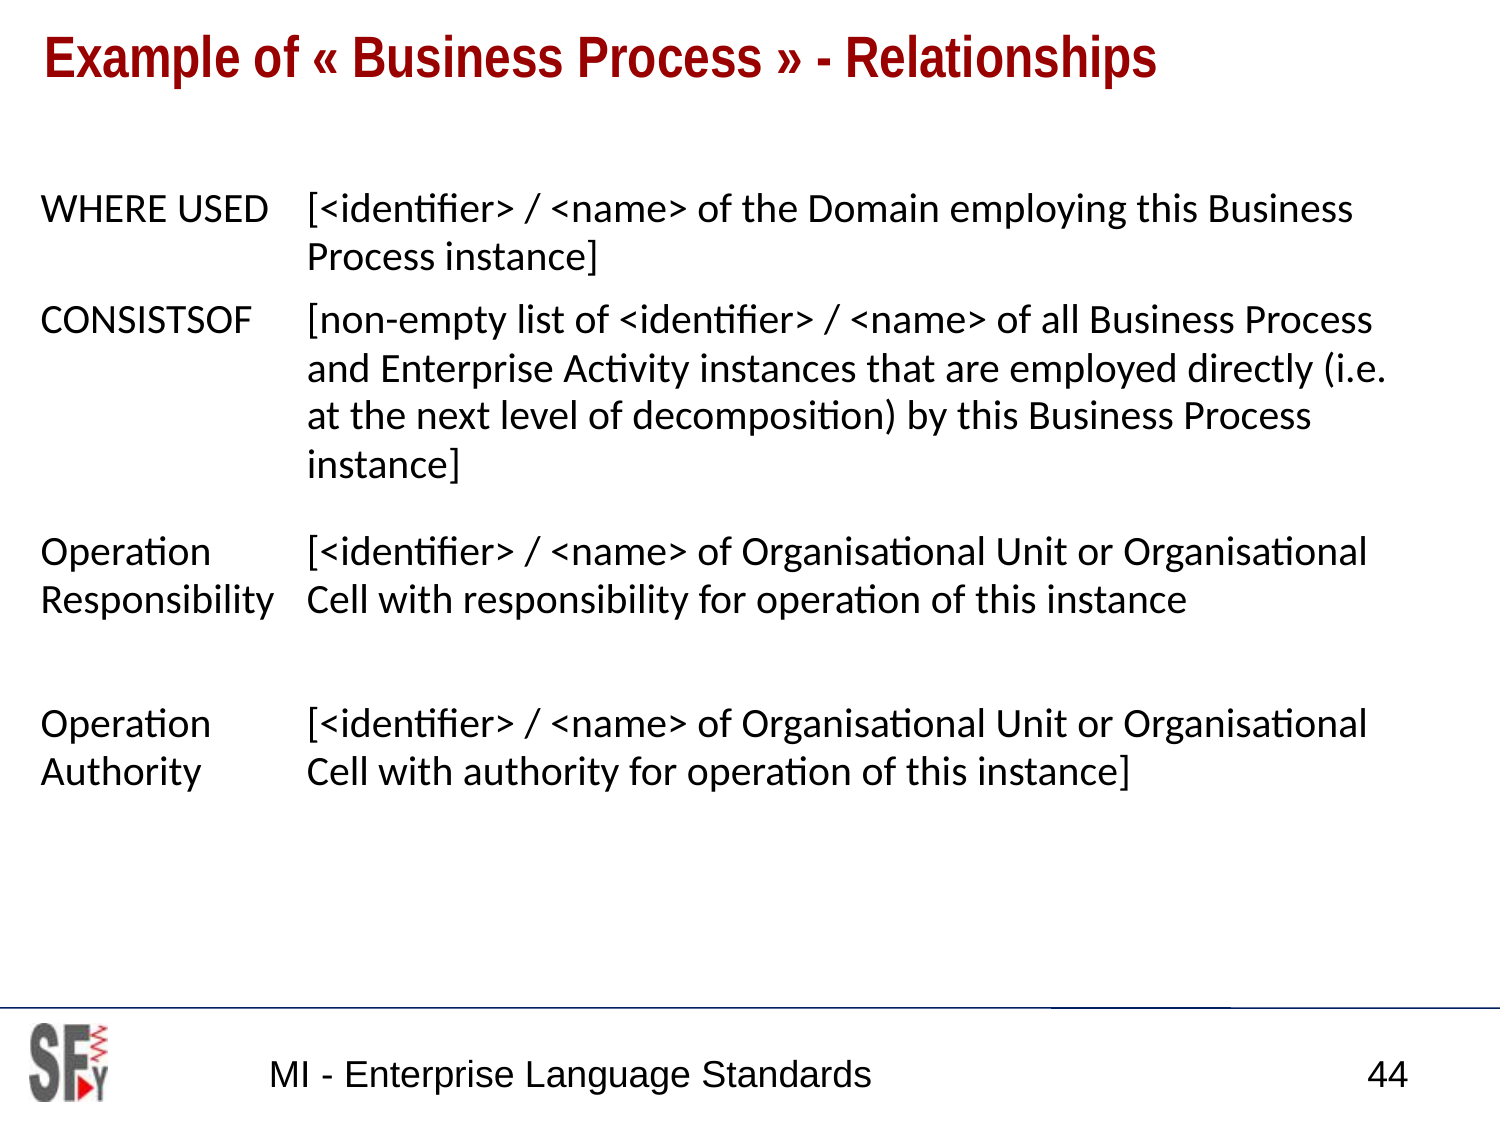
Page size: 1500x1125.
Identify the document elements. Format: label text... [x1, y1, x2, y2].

title Example of « Business Process » - Relationships [29, 12, 1471, 138]
table_cell Operation Responsibility [29, 528, 296, 700]
table_cell [<identifier> / <name> of Organisational Unit or Organisational Cell with authority for operation of this instance] [296, 700, 1415, 872]
slide_number <numéro> [1352, 1034, 1490, 1103]
table_cell CONSISTSOF [29, 297, 296, 528]
table_cell [<identifier> / <name> of Organisational Unit or Organisational Cell with responsibility for operation of this instance [296, 528, 1415, 700]
picture [29, 1023, 108, 1102]
table_cell [non-empty list of <identifier> / <name> of all Business Process and Enterprise Activity instances that are employed directly (i.e. at the next level of decomposition) by this Business Process instance] [296, 297, 1415, 528]
table_header WHERE USED [29, 185, 296, 297]
table_cell Operation Authority [29, 700, 296, 872]
footer MI - Enterprise Language Standards [253, 1034, 1336, 1103]
table_header [<identifier> / <name> of the Domain employing this Business Process instance] [296, 185, 1415, 297]
